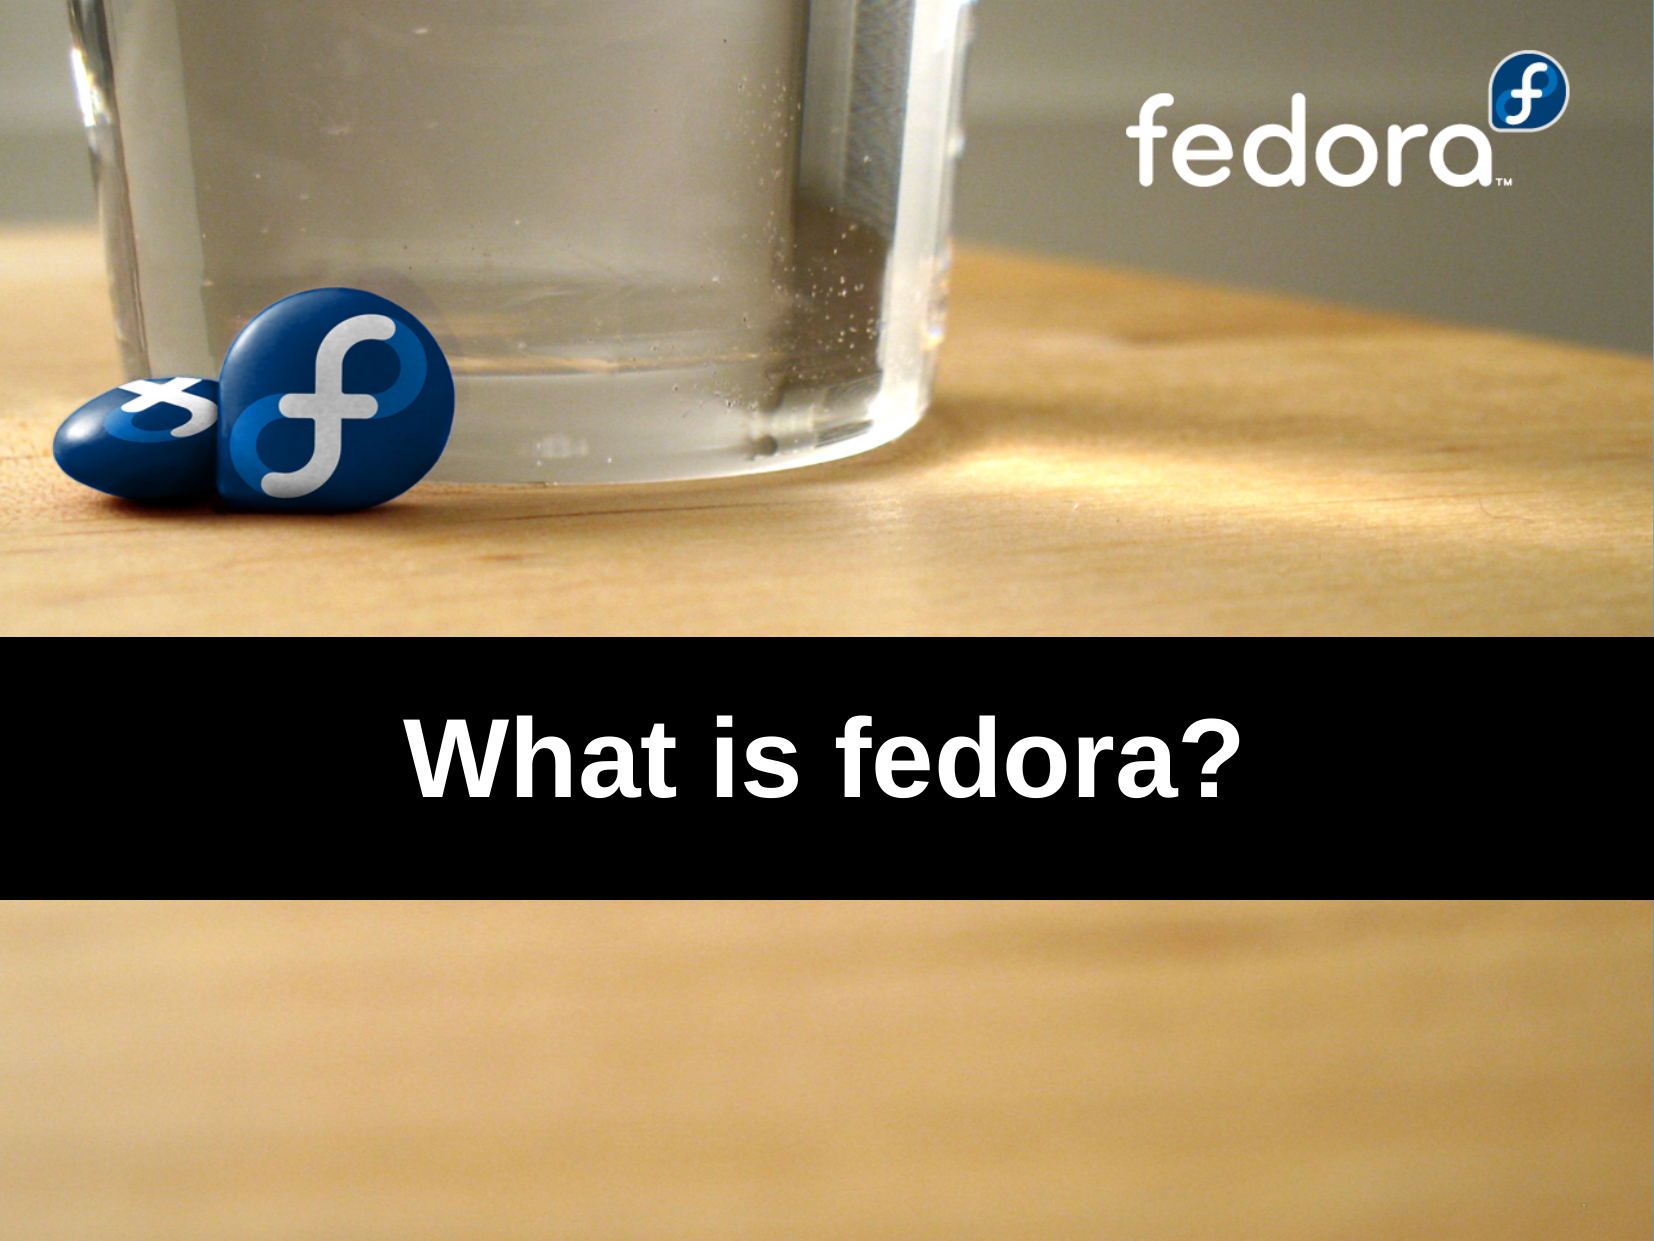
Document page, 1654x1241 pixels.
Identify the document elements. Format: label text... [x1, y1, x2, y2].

picture [0, 0, 1654, 637]
text_box [0, 637, 1654, 900]
picture [0, 900, 1654, 1241]
title What is fedora? [37, 655, 1614, 863]
